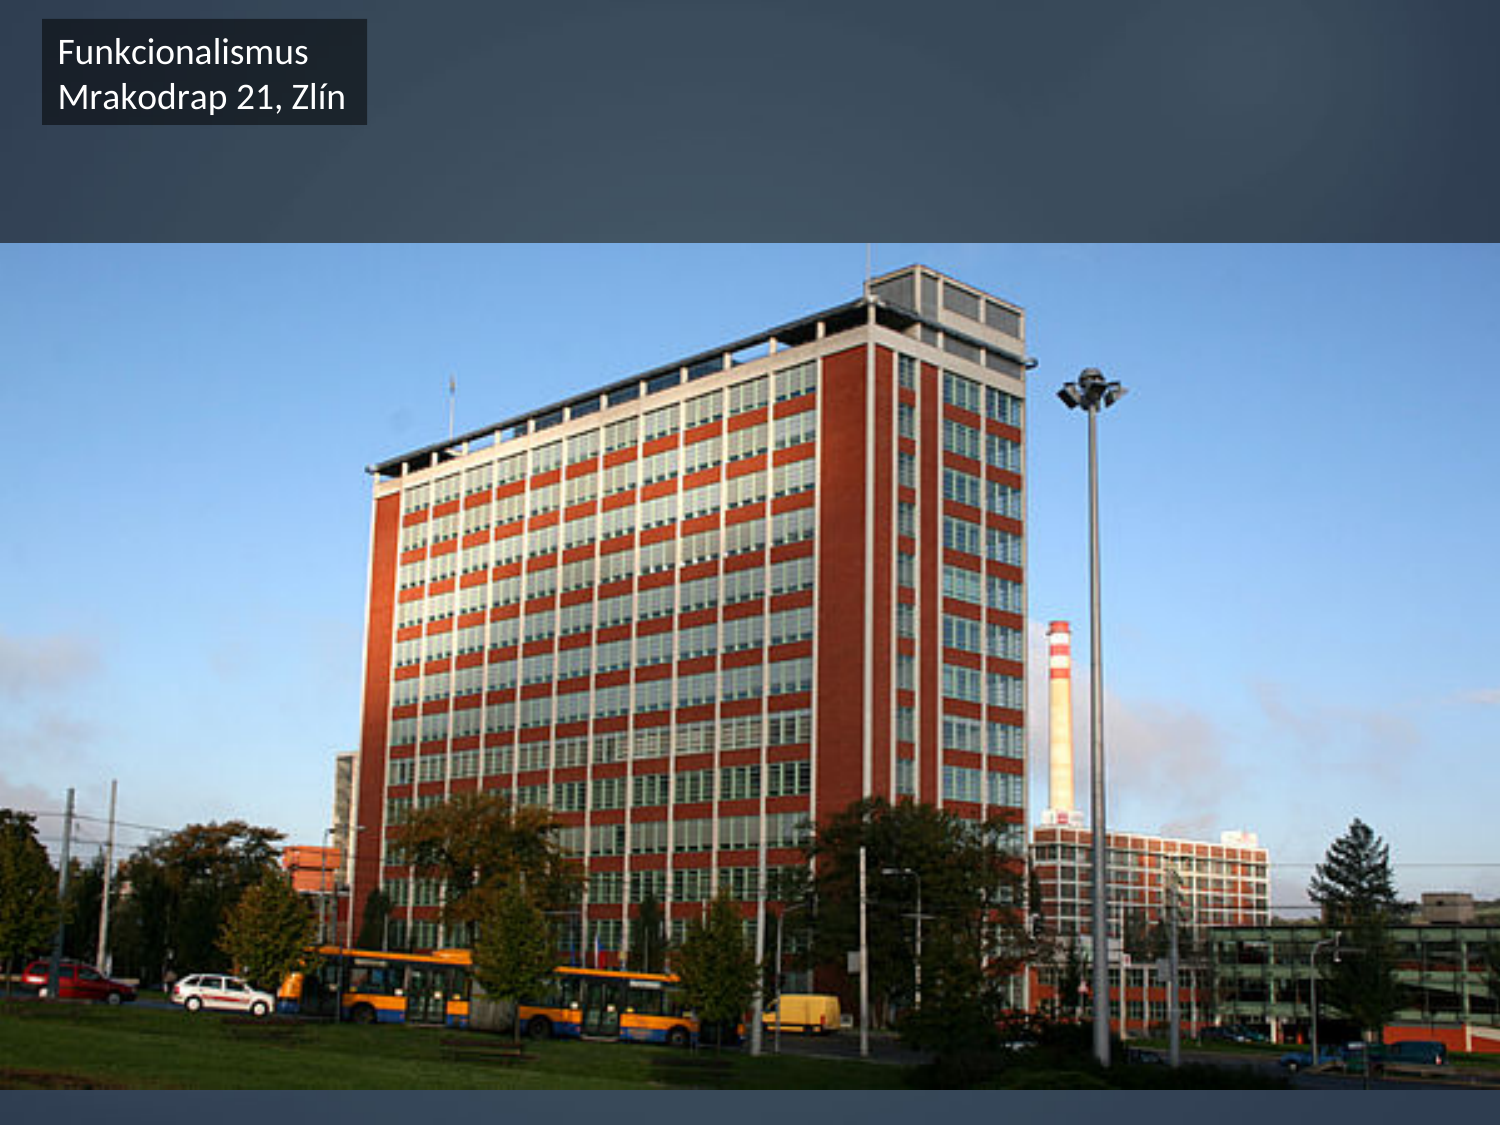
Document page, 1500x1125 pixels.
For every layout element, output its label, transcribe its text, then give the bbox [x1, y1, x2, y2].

text_box [362, 18, 368, 125]
picture [0, 0, 1500, 1125]
text_box Funkcionalismus Mrakodrap 21, Zlín [42, 18, 362, 125]
